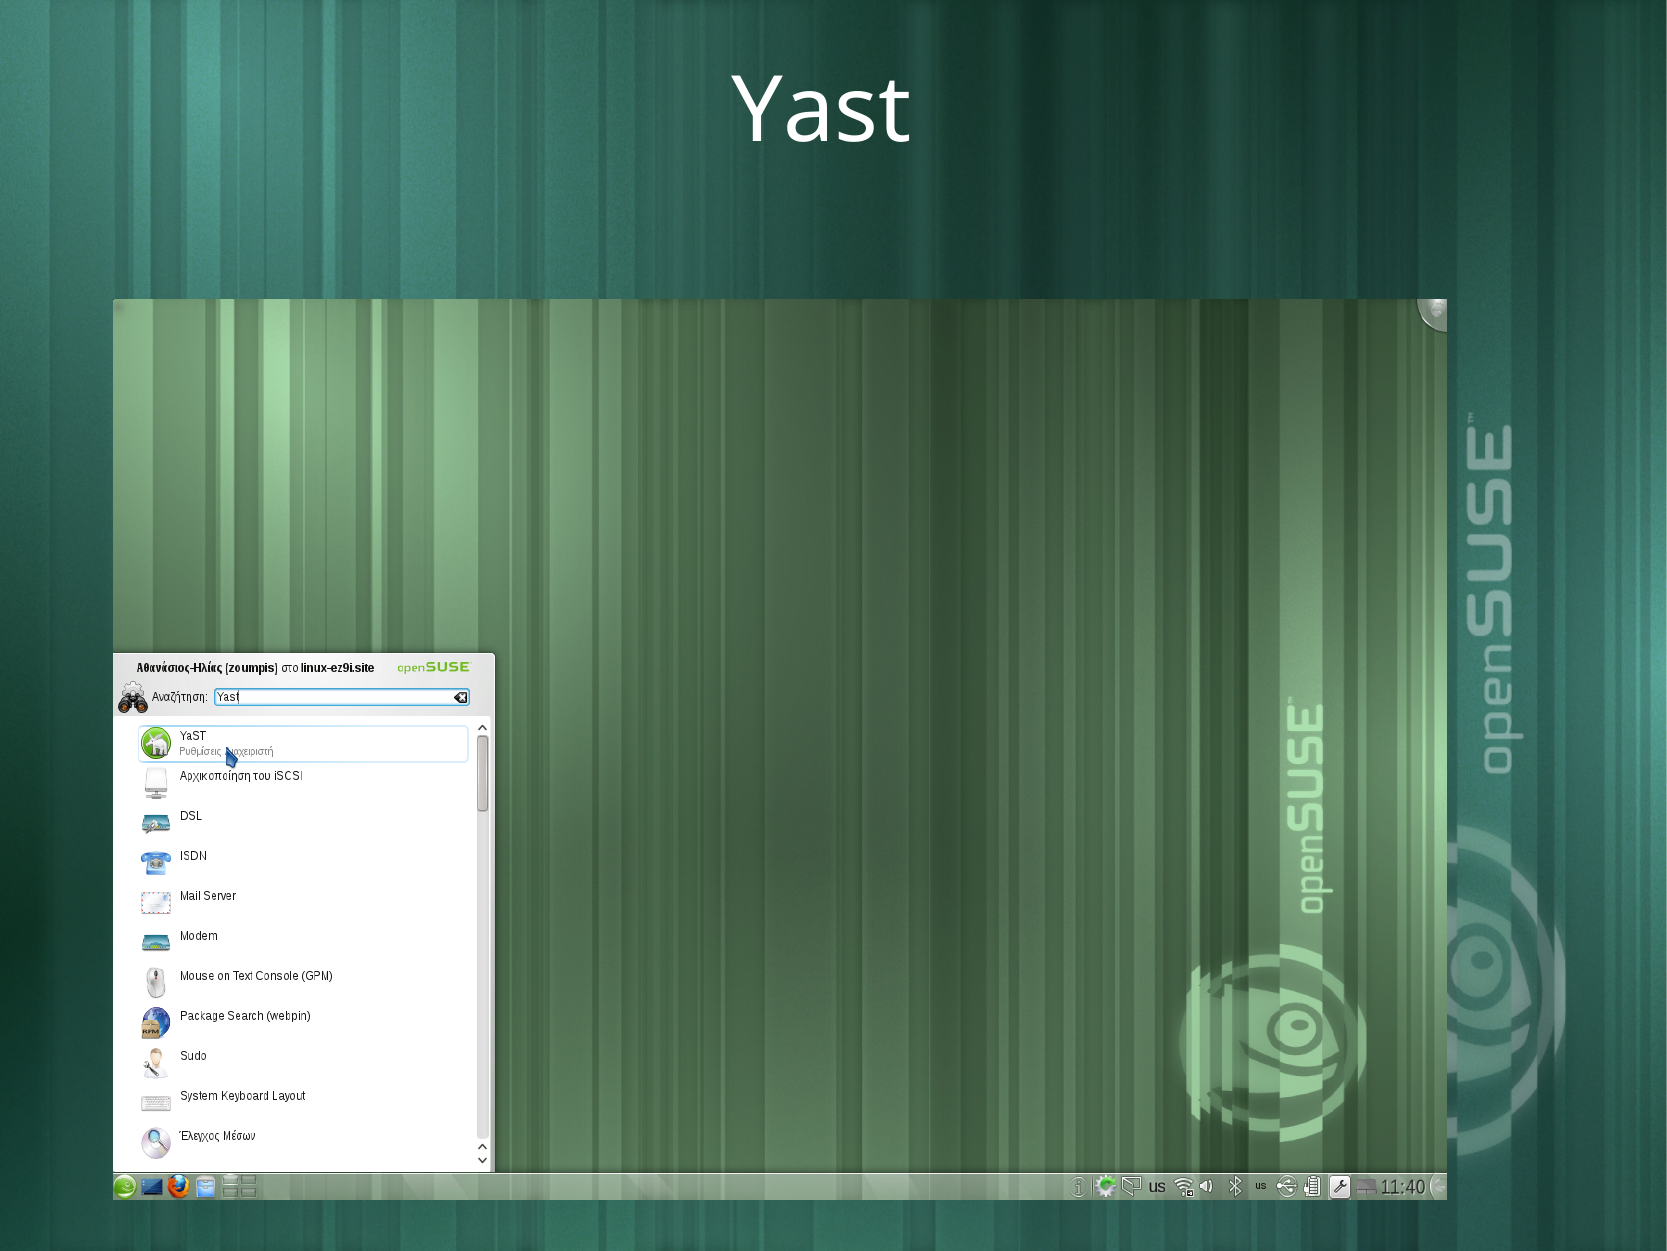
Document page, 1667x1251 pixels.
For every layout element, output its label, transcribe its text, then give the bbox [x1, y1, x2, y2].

title Yast [40, 50, 1626, 200]
picture [0, 0, 1667, 1251]
